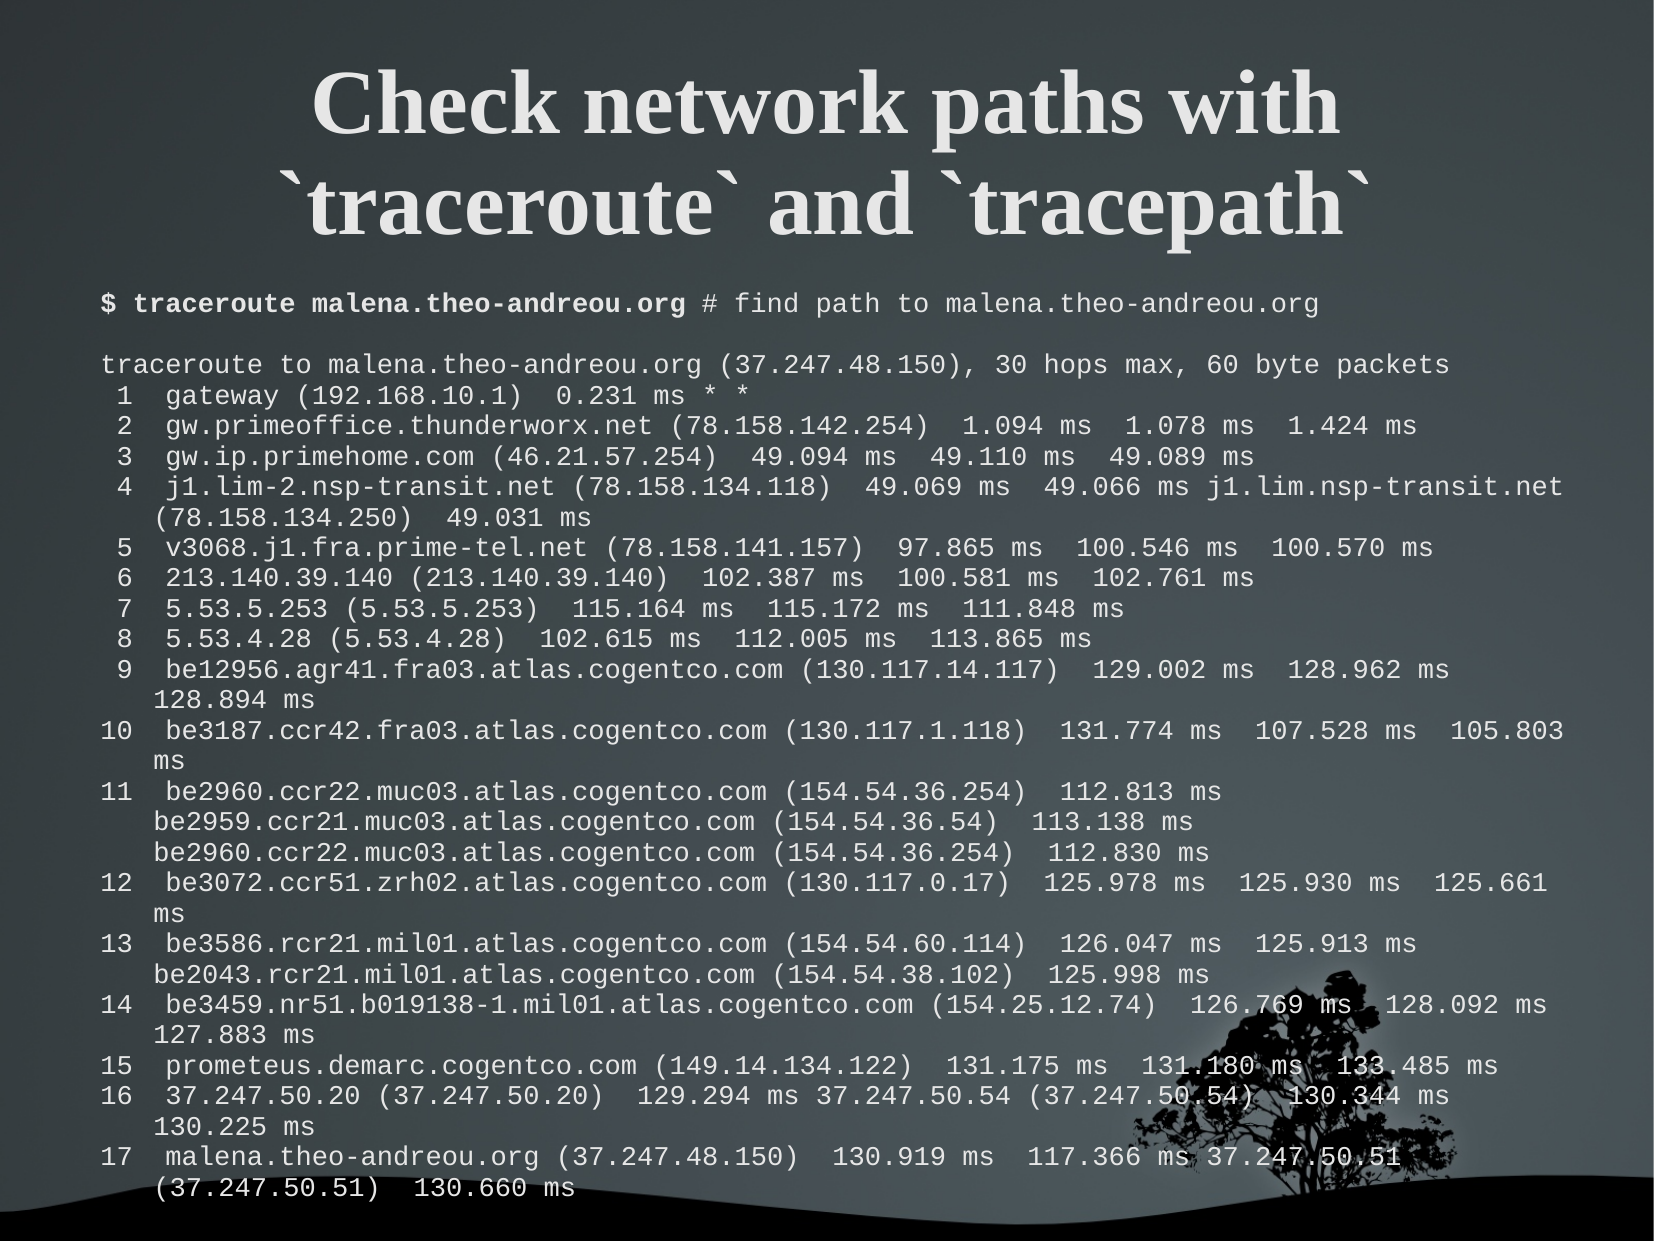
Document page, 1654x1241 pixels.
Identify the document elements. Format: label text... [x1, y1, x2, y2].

title Check network paths with `traceroute` and `tracepath` [82, 33, 1571, 273]
picture [0, 0, 1654, 1241]
list $ traceroute malena.theo-andreou.org # find path to malena.theo-andreou.org traceroute to malena.theo-andreou.org (37.247.48.150), 30 hops max, 60 byte packets 1 gateway (192.168.10.1) 0.231 ms * * 2 gw.primeoffice.thunderworx.net (78.158.142.254) 1.094 ms 1.078 ms 1.424 ms 3 gw.ip.primehome.com (46.21.57.254) 49.094 ms 49.110 ms 49.089 ms 4 j1.lim-2.nsp-transit.net (78.158.134.118) 49.069 ms 49.066 ms j1.lim.nsp-transit.net (78.158.134.250) 49.031 ms 5 v3068.j1.fra.prime-tel.net (78.158.141.157) 97.865 ms 100.546 ms 100.570 ms 6 213.140.39.140 (213.140.39.140) 102.387 ms 100.581 ms 102.761 ms 7 5.53.5.253 (5.53.5.253) 115.164 ms 115.172 ms 111.848 ms 8 5.53.4.28 (5.53.4.28) 102.615 ms 112.005 ms 113.865 ms 9 be12956.agr41.fra03.atlas.cogentco.com (130.117.14.117) 129.002 ms 128.962 ms 128.894 ms 10 be3187.ccr42.fra03.atlas.cogentco.com (130.117.1.118) 131.774 ms 107.528 ms 105.803 ms 11 be2960.ccr22.muc03.atlas.cogentco.com (154.54.36.254) 112.813 ms be2959.ccr21.muc03.atlas.cogentco.com (154.54.36.54) 113.138 ms be2960.ccr22.muc03.atlas.cogentco.com (154.54.36.254) 112.830 ms 12 be3072.ccr51.zrh02.atlas.cogentco.com (130.117.0.17) 125.978 ms 125.930 ms 125.661 ms 13 be3586.rcr21.mil01.atlas.cogentco.com (154.54.60.114) 126.047 ms 125.913 ms be2043.rcr21.mil01.atlas.cogentco.com (154.54.38.102) 125.998 ms 14 be3459.nr51.b019138-1.mil01.atlas.cogentco.com (154.25.12.74) 126.769 ms 128.092 ms 127.883 ms 15 prometeus.demarc.cogentco.com (149.14.134.122) 131.175 ms 131.180 ms 133.485 ms 16 37.247.50.20 (37.247.50.20) 129.294 ms 37.247.50.54 (37.247.50.54) 130.344 ms 130.225 ms 17 malena.theo-andreou.org (37.247.48.150) 130.919 ms 117.366 ms 37.247.50.51 (37.247.50.51) 130.660 ms [82, 290, 1571, 1205]
